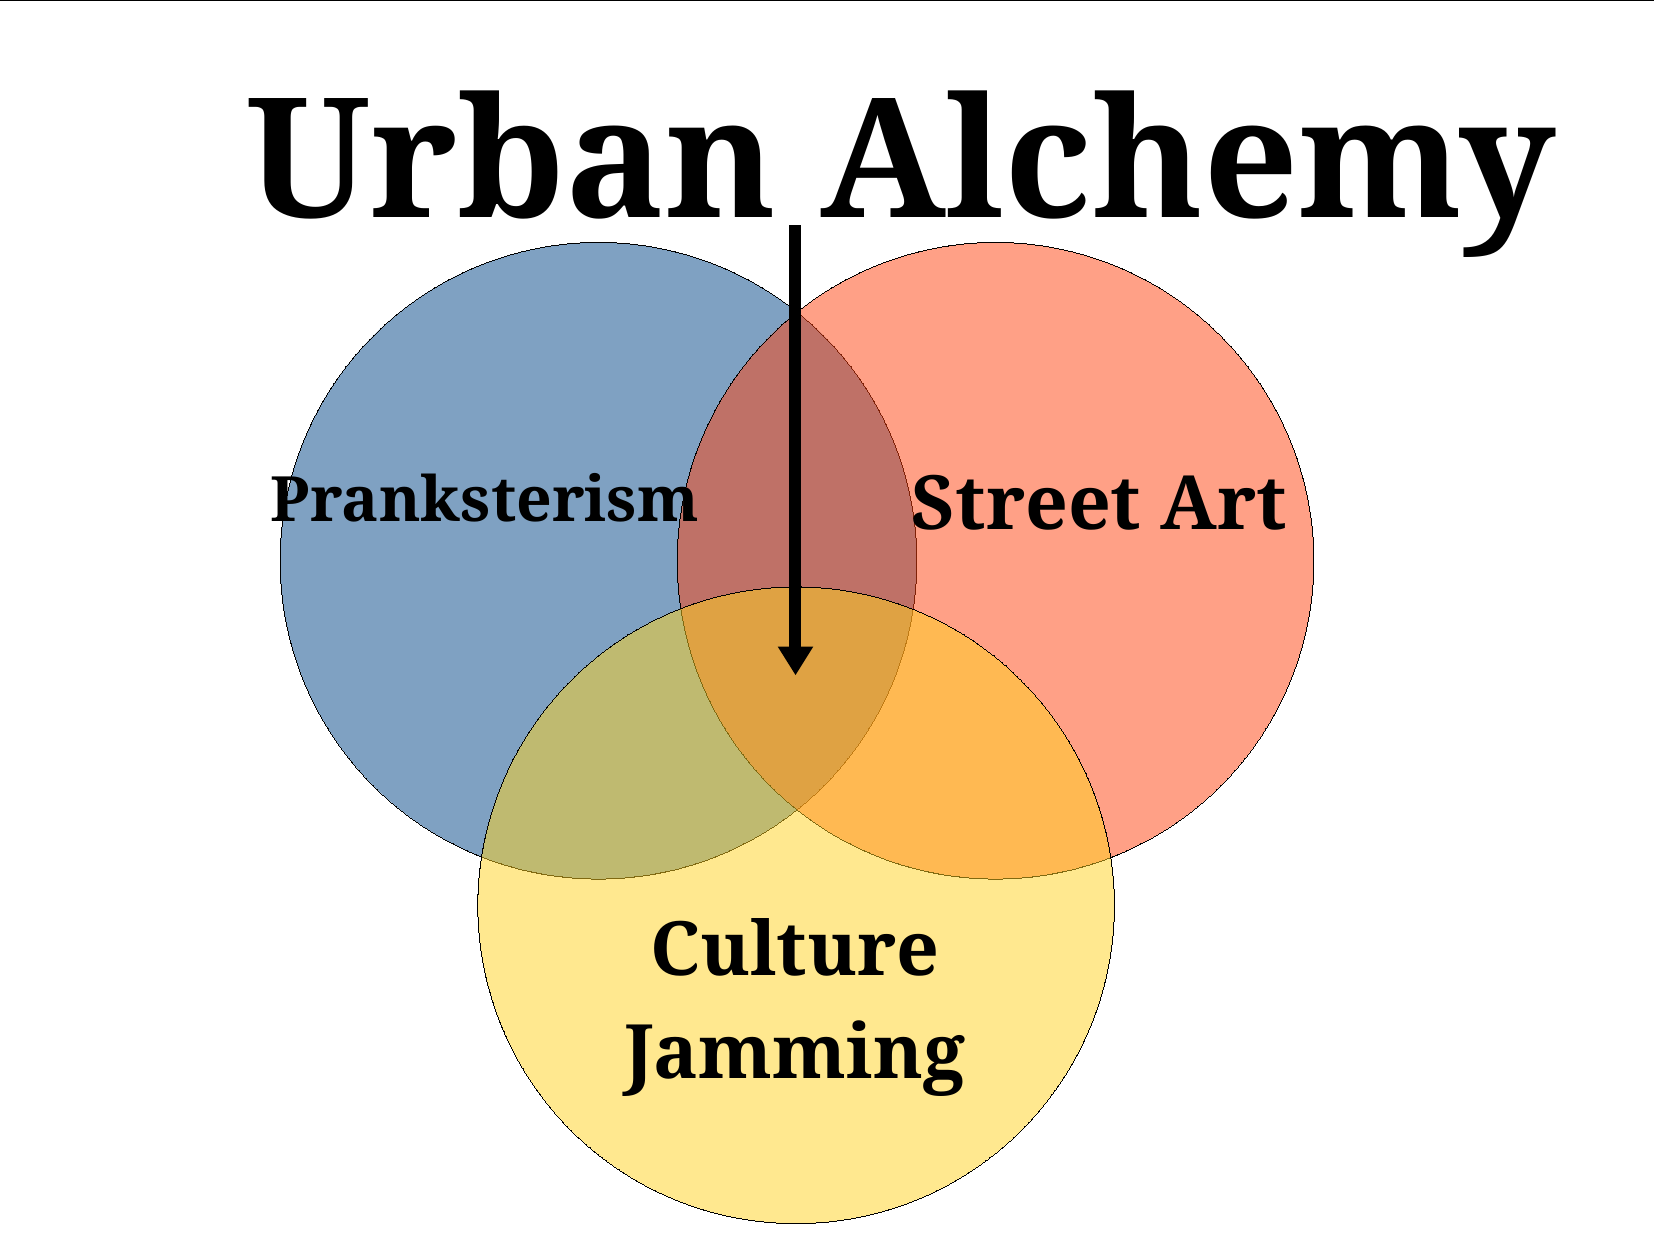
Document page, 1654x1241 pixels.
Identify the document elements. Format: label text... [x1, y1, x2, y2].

text_box Street Art [881, 441, 1318, 549]
text_box Urban Alchemy [231, 31, 1368, 234]
text_box Culture Jamming [493, 888, 1097, 1088]
text_box Pranksterism [183, 447, 787, 546]
text_box [0, 0, 1654, 1241]
